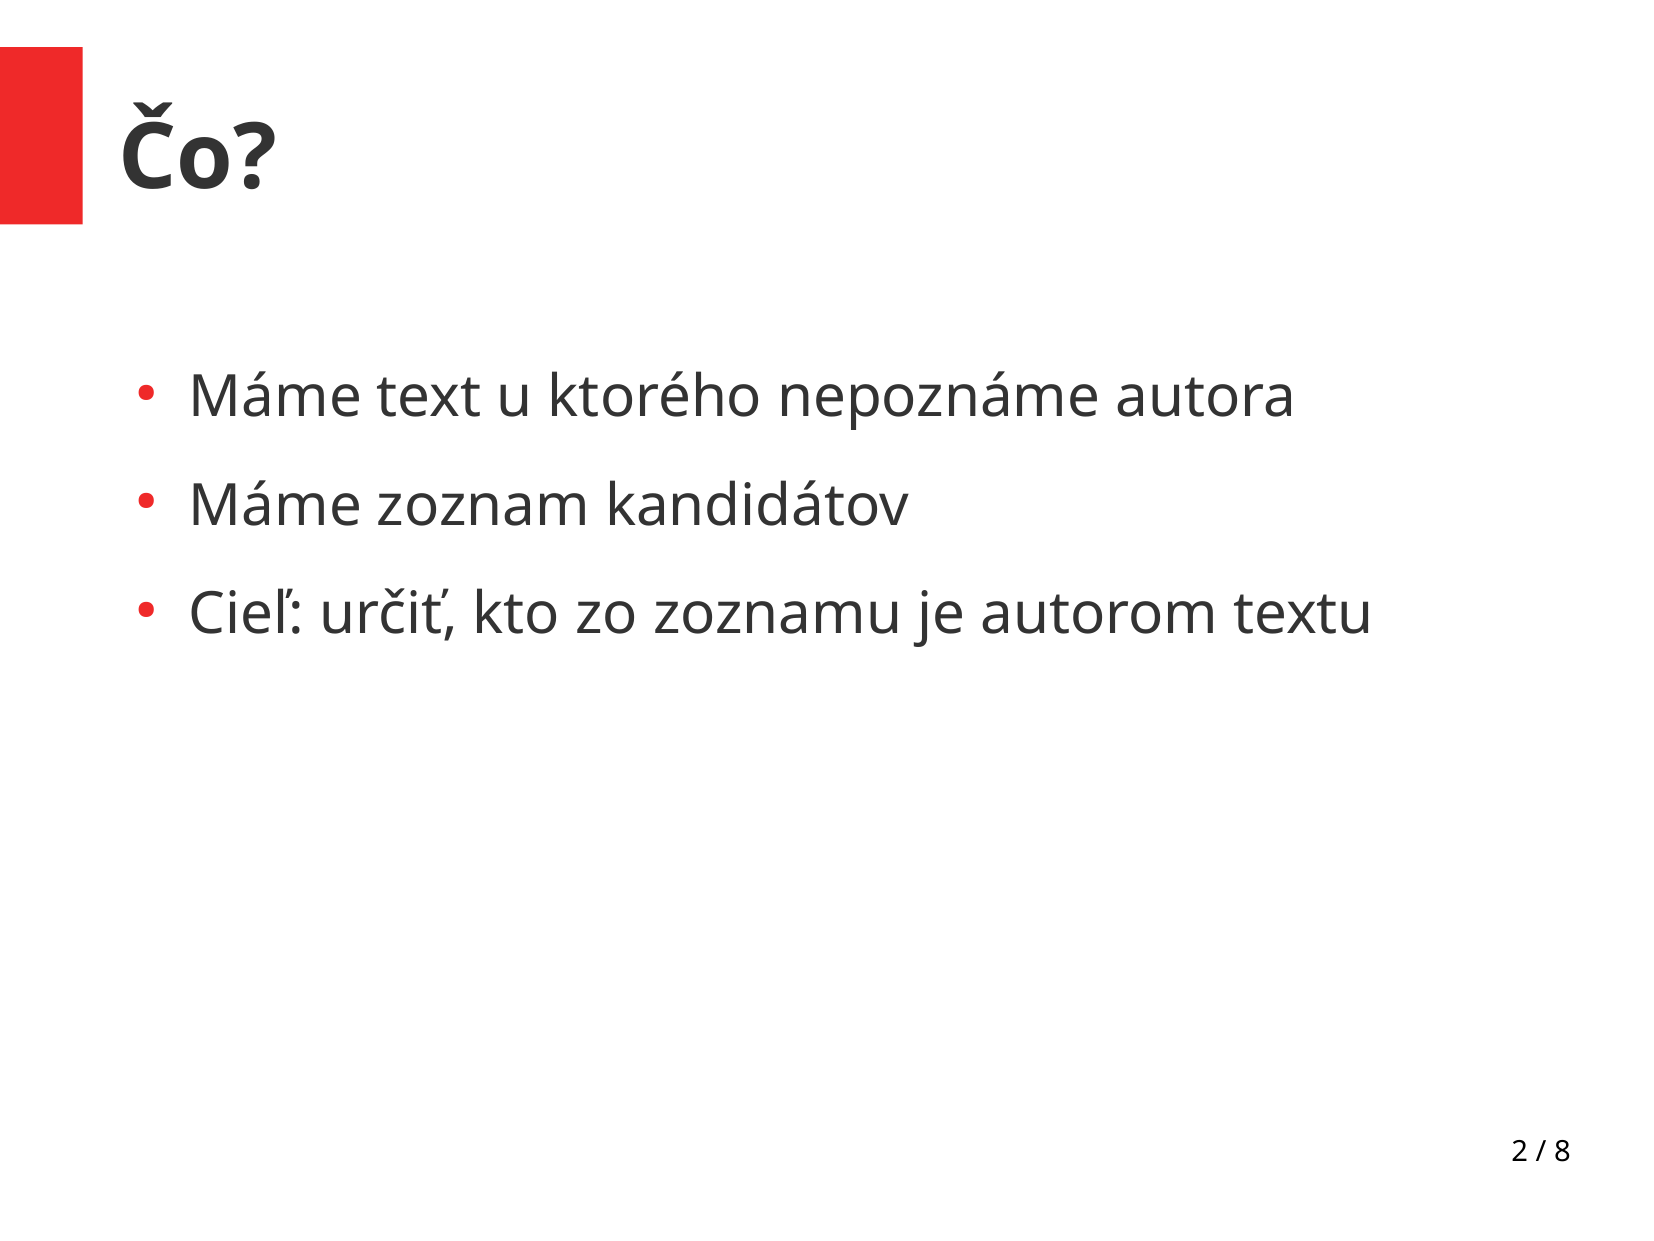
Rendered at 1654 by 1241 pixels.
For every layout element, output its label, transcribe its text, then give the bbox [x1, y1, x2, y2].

list Máme text u ktorého nepoznáme autora Máme zoznam kandidátov Cieľ: určiť, kto zo zoznamu je autorom textu [118, 354, 1536, 1074]
title Čo? [118, 49, 1571, 257]
